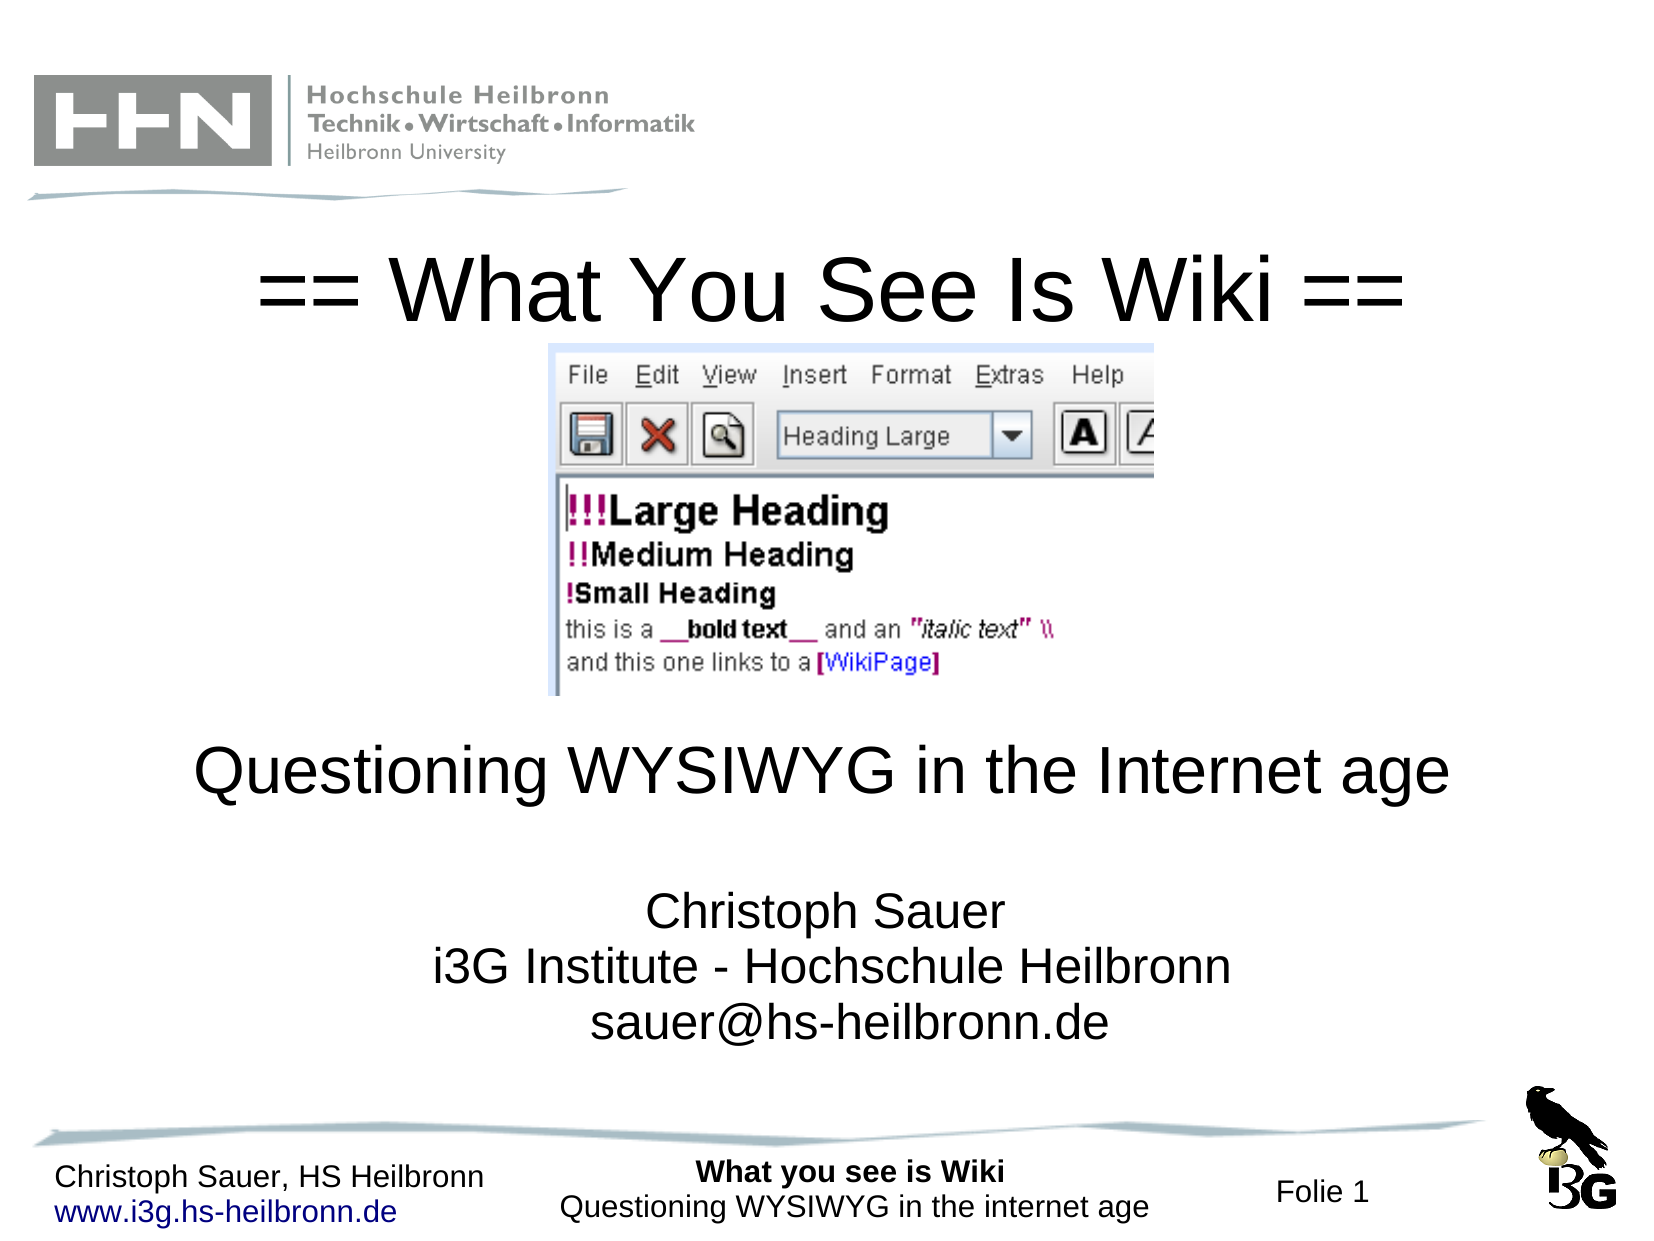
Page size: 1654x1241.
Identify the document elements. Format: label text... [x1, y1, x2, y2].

picture [31, 1120, 1490, 1152]
picture [26, 188, 629, 202]
picture [548, 343, 1154, 696]
picture [34, 75, 695, 166]
picture [1526, 1086, 1616, 1209]
subtitle == What You See Is Wiki == Questioning WYSIWYG in the Internet age Christoph Sauer i3G Institute - Hochschule Heilbronn sauer@hs-heilbronn.de [108, 238, 1521, 1051]
